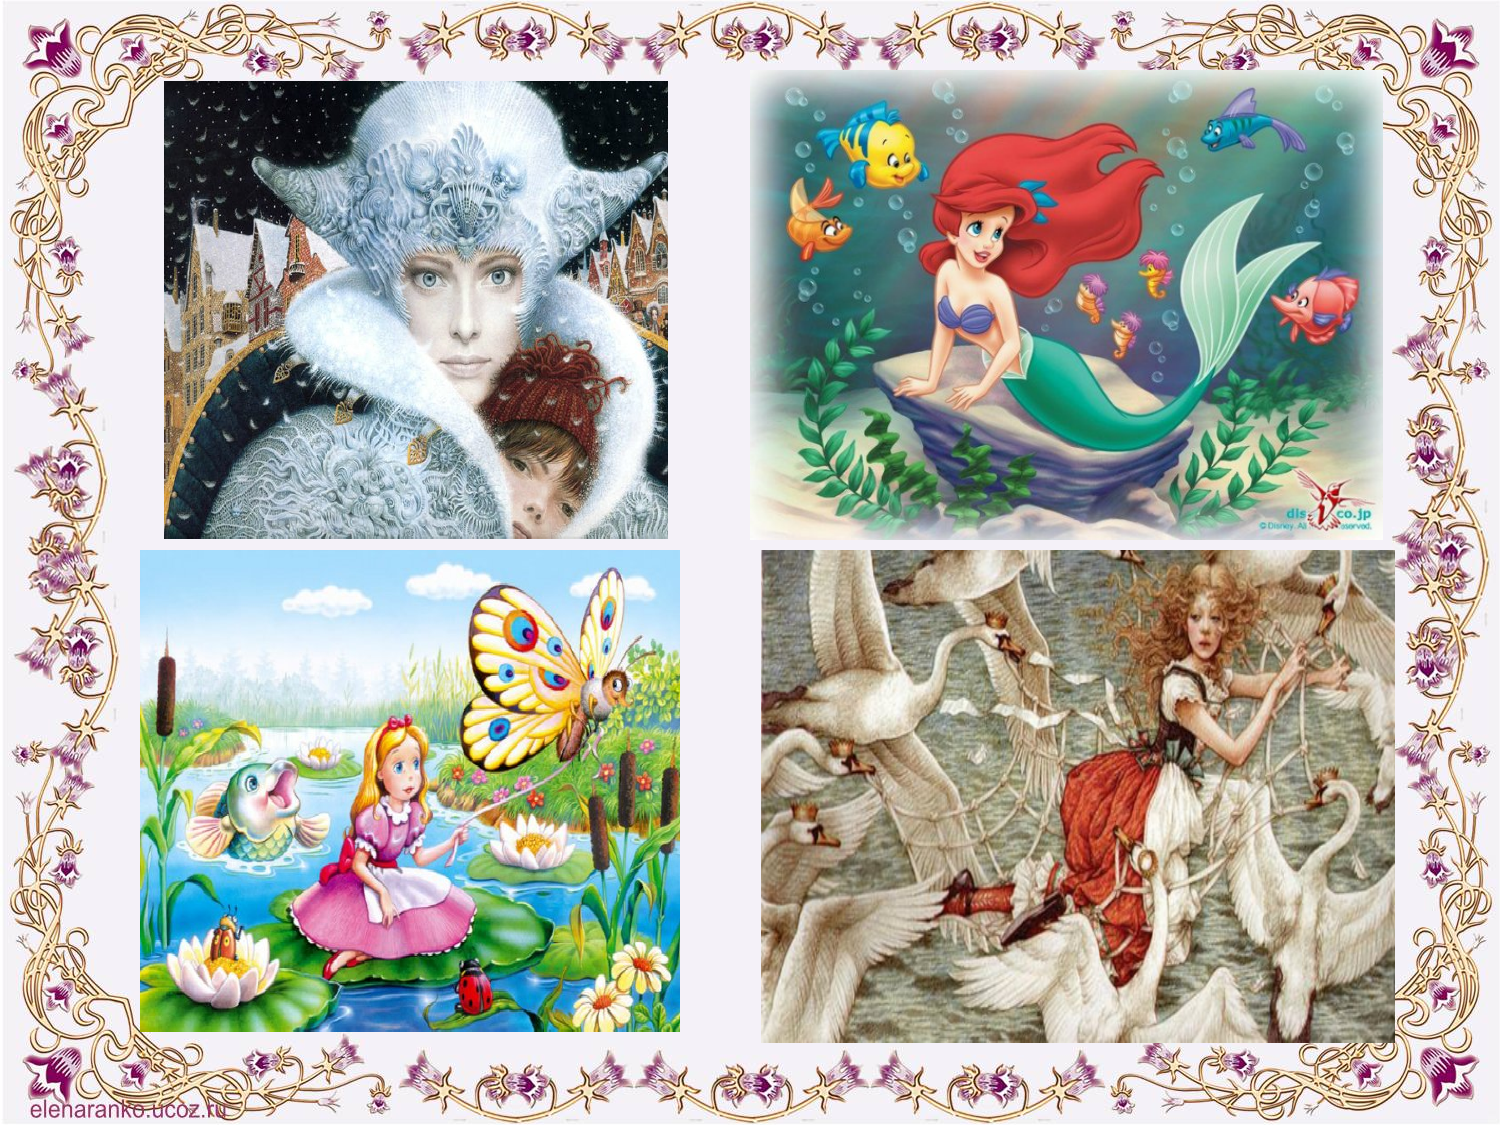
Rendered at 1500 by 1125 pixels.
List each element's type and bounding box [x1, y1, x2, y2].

picture [164, 82, 668, 540]
picture [750, 70, 1383, 540]
picture [140, 550, 680, 1032]
picture [761, 550, 1395, 1043]
